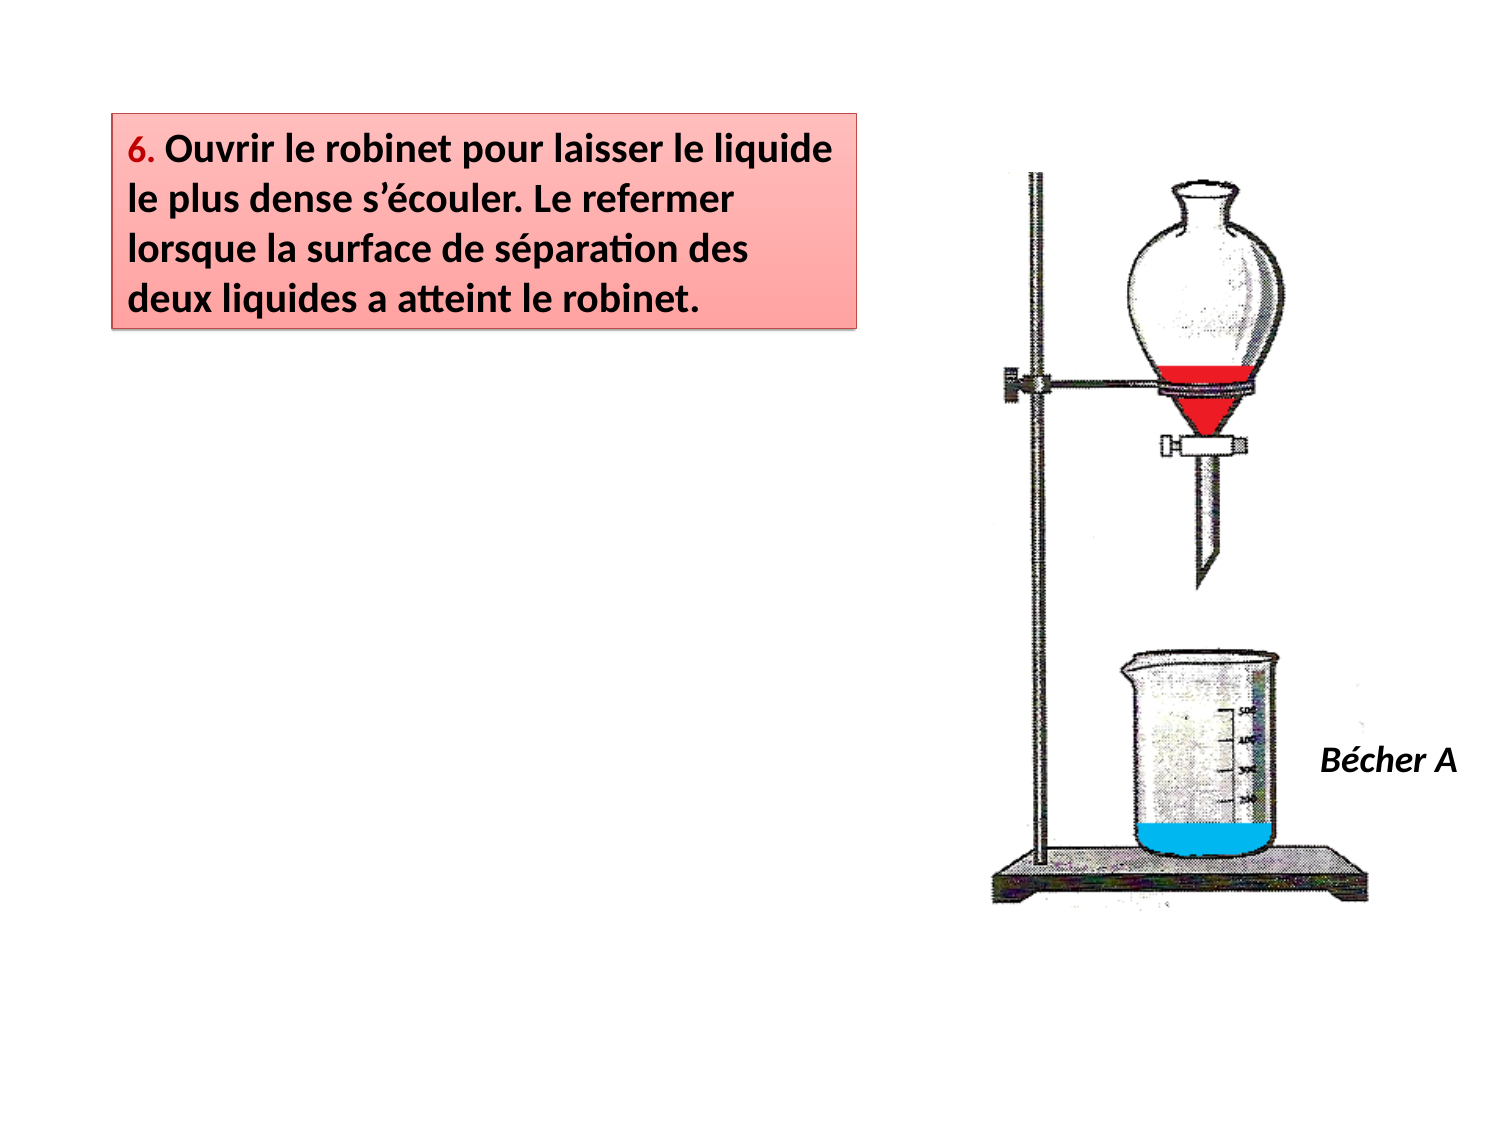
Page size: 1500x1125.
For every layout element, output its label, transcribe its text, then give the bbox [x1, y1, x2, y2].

picture [974, 172, 1394, 911]
text_box Bécher A [1305, 727, 1474, 788]
text_box 6. Ouvrir le robinet pour laisser le liquide le plus dense s’écouler. Le refermer lorsque la surface de séparation des deux liquides a atteint le robinet. [112, 113, 857, 329]
